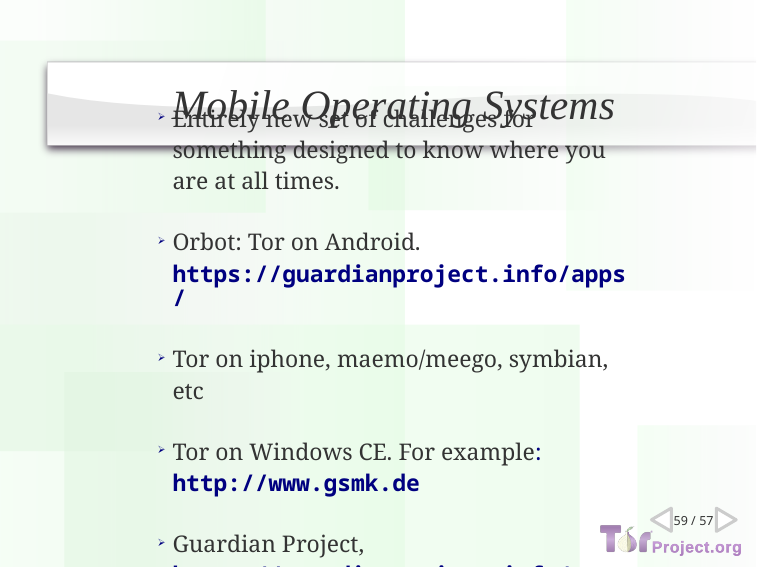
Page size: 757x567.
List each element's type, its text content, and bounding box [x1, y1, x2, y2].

text_box Entirely new set of challenges for something designed to know where you are at all times. Orbot: Tor on Android. https://guardianproject.info/apps/ Tor on iphone, maemo/meego, symbian, etc Tor on Windows CE. For example:http://www.gsmk.de Guardian Project, https://guardianproject.info/ [37, 143, 751, 526]
picture [0, 0, 757, 567]
text_box Mobile Operating Systems [112, 75, 676, 137]
